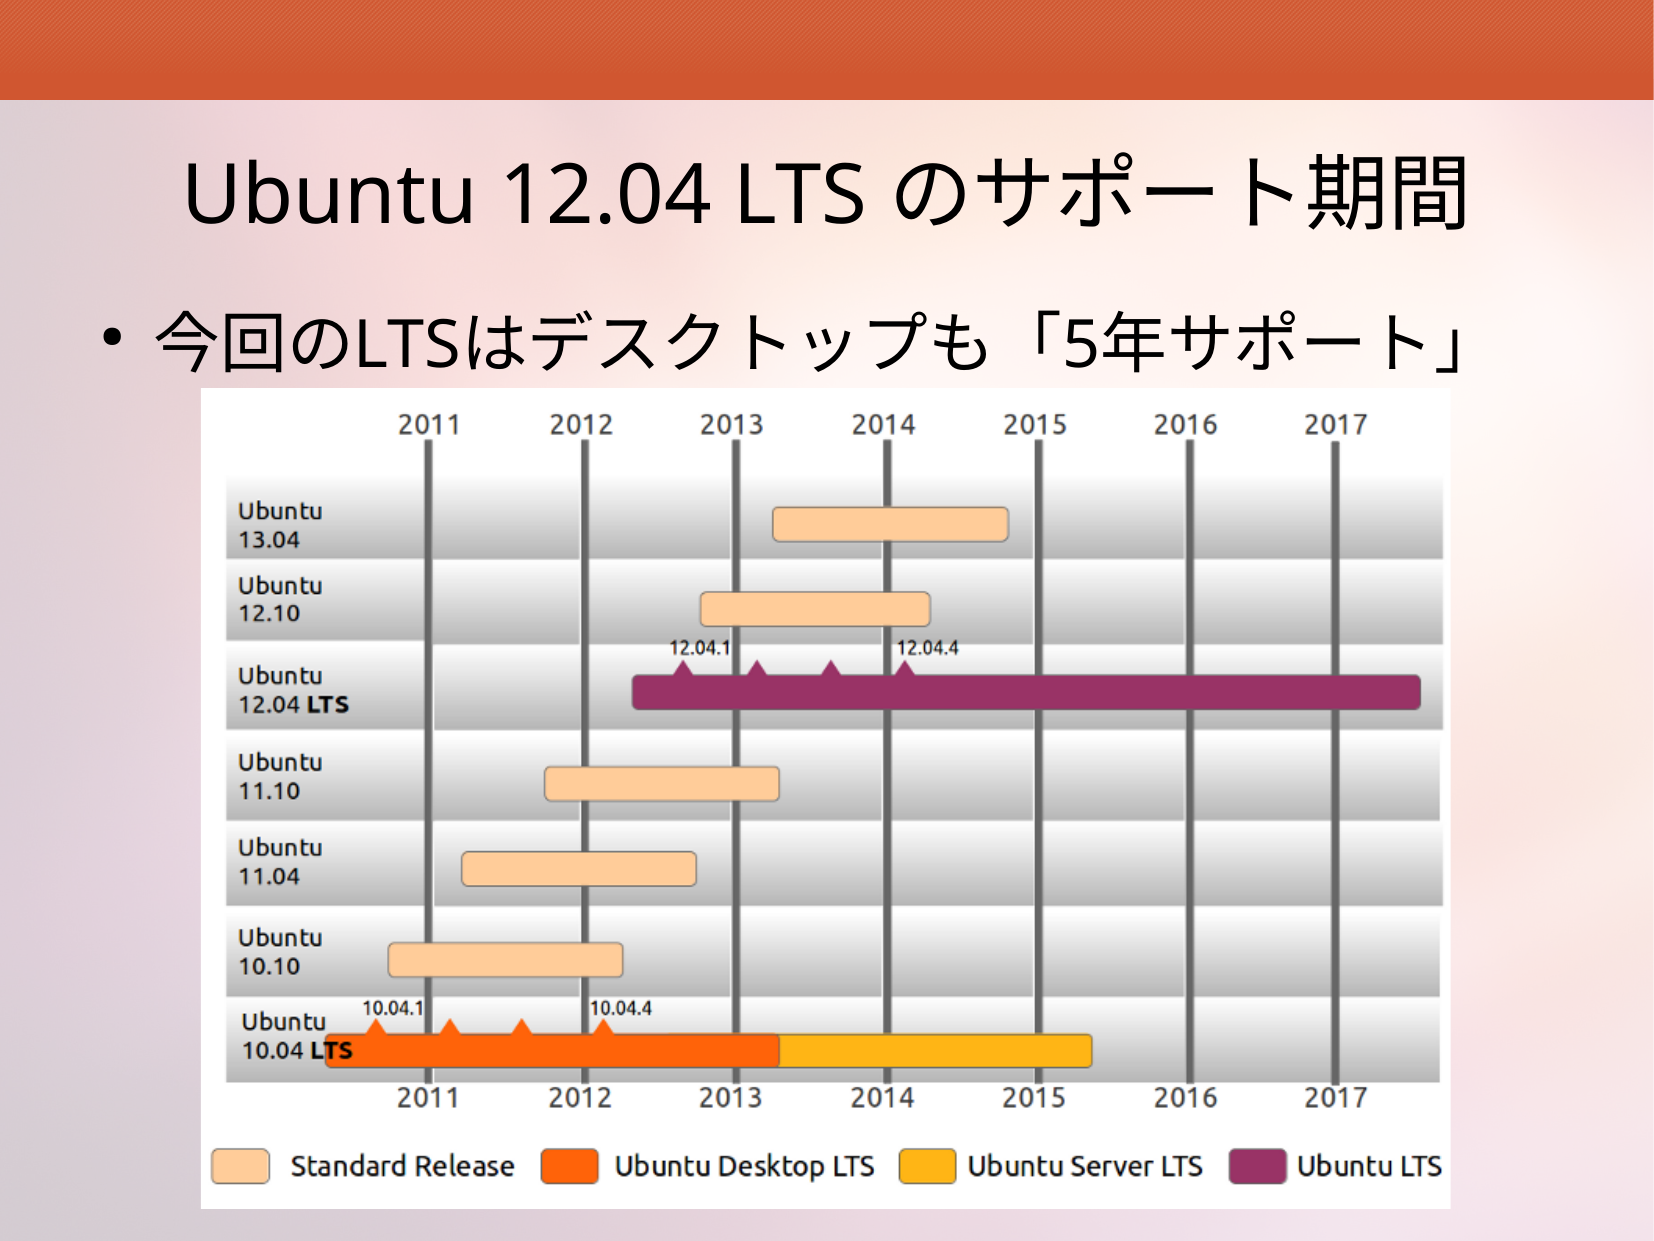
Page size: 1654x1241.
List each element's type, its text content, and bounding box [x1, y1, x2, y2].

picture [0, 0, 1654, 1241]
title Ubuntu 12.04 LTS のサポート期間 [82, 118, 1571, 257]
list 今回のLTSはデスクトップも「5年サポート」 [82, 290, 1538, 1010]
